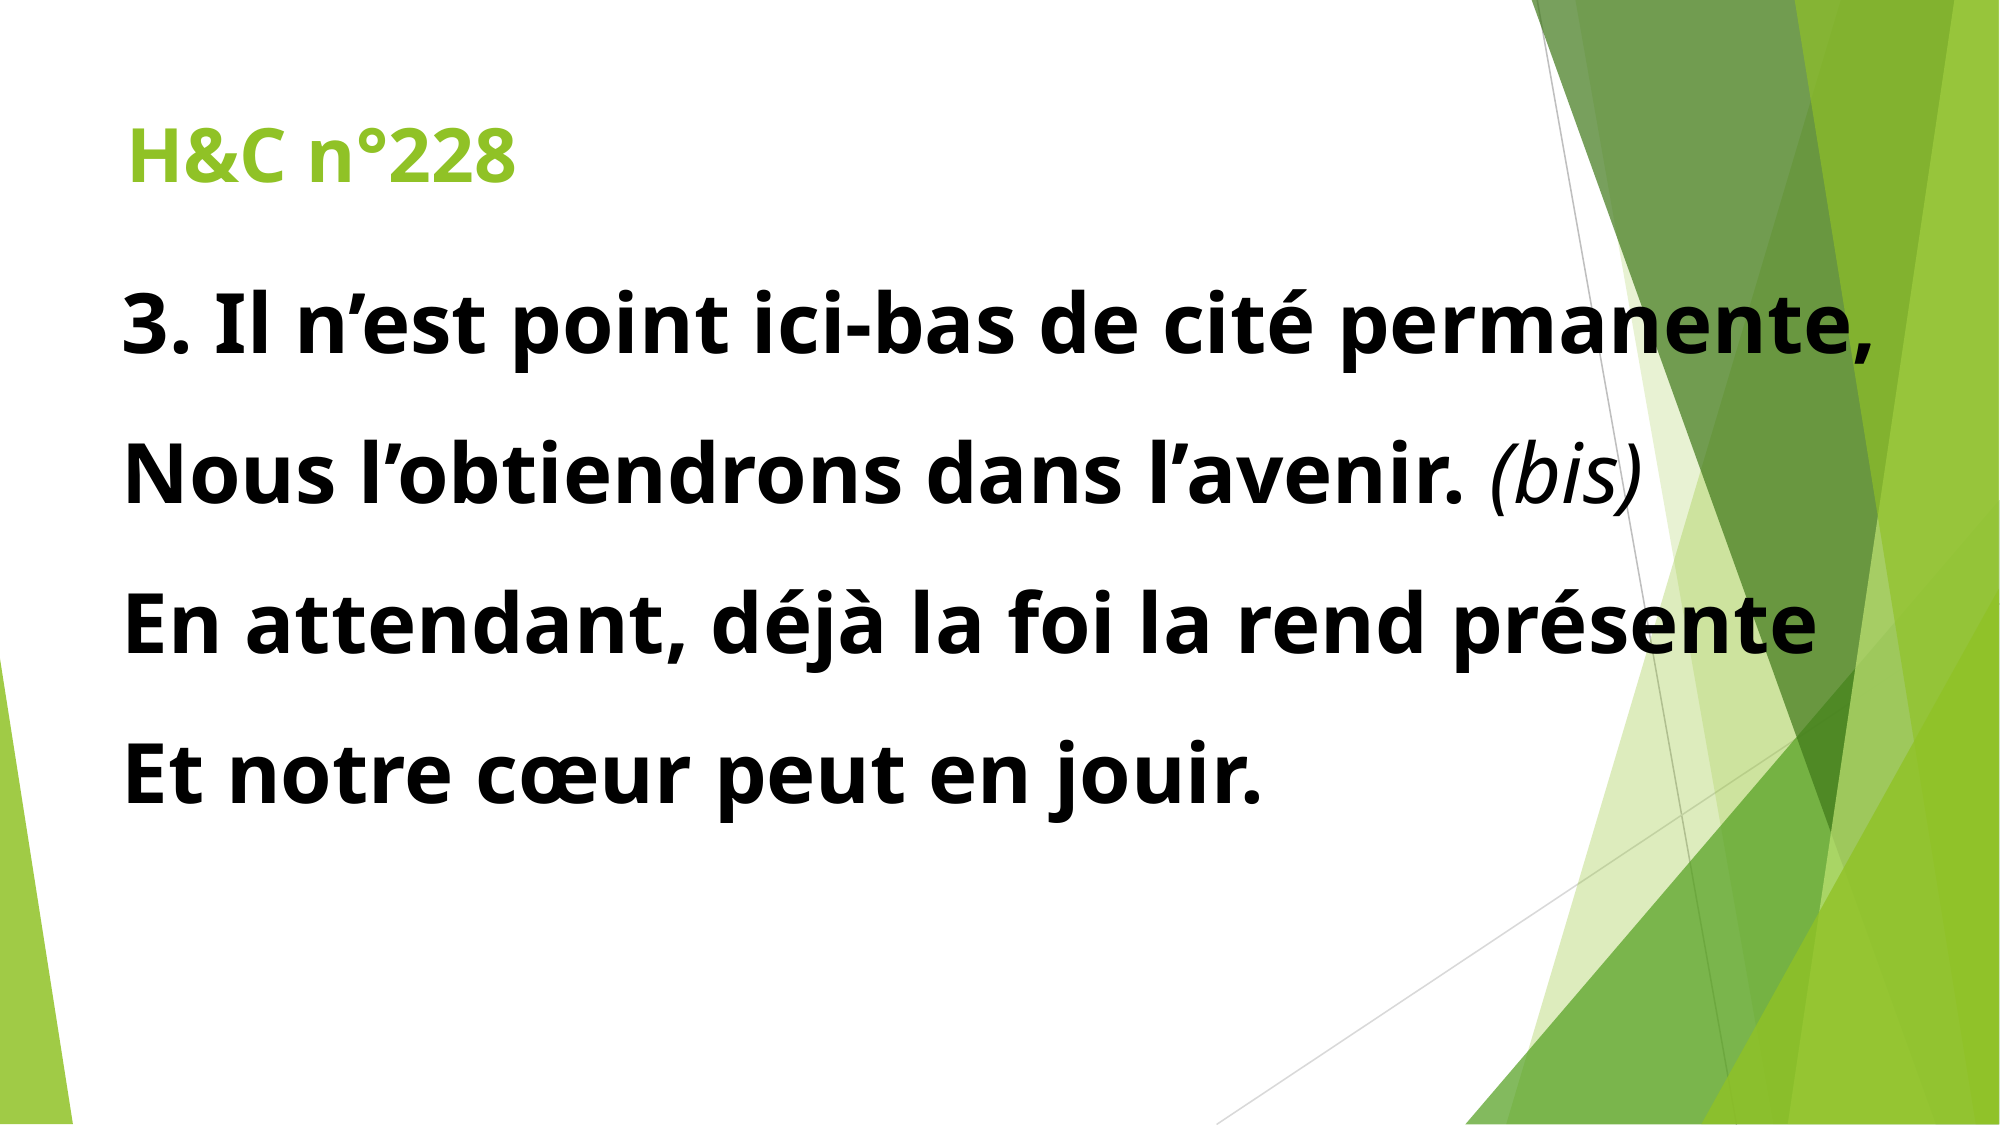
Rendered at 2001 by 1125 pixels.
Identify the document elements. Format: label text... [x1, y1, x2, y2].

text_box H&C n°228 [111, 99, 1522, 212]
text_box 3. Il n’est point ici-bas de cité permanente, Nous l’obtiendrons dans l’avenir. (bis) En attendant, déjà la foi la rend présente Et notre cœur peut en jouir. [106, 212, 1949, 1063]
